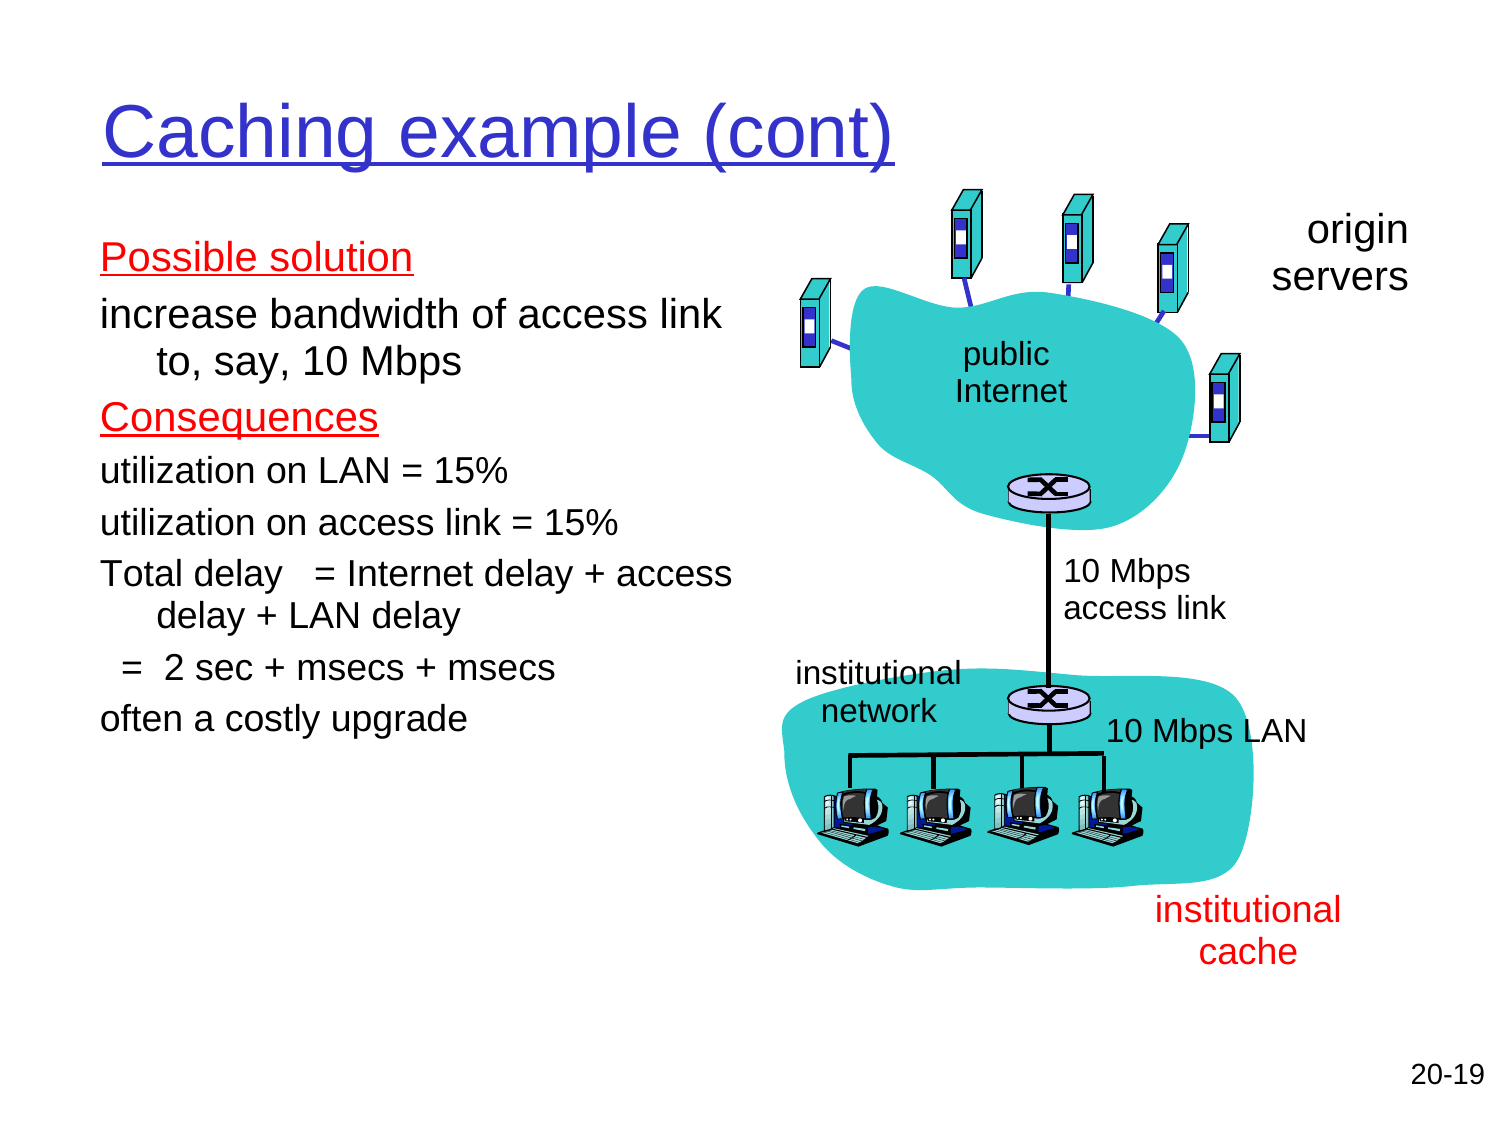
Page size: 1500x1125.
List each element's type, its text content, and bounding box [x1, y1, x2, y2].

text_box [849, 286, 1196, 531]
picture [899, 788, 973, 847]
text_box public Internet [930, 327, 1083, 418]
text_box [951, 189, 983, 279]
text_box [800, 278, 831, 368]
text_box [782, 668, 1241, 837]
text_box institutional cache [1140, 880, 1357, 981]
picture [1071, 788, 1145, 847]
text_box 10 Mbps LAN [1091, 704, 1323, 757]
picture [987, 786, 1061, 846]
text_box [1209, 353, 1240, 443]
text_box origin servers [1256, 198, 1424, 307]
text_box institutional network [780, 647, 978, 737]
text_box [824, 756, 1254, 891]
title Caching example (cont) [87, 37, 1363, 225]
list Possible solution increase bandwidth of access link to, say, 10 Mbps Consequences utilization on LAN = 15% utilization on access link = 15% Total delay = Internet delay + access delay + LAN delay = 2 sec + msecs + msecs often a costly upgrade [85, 226, 769, 989]
text_box [1062, 194, 1094, 284]
text_box [1158, 223, 1189, 313]
text_box 10 Mbps access link [1048, 545, 1242, 635]
picture [816, 788, 890, 847]
